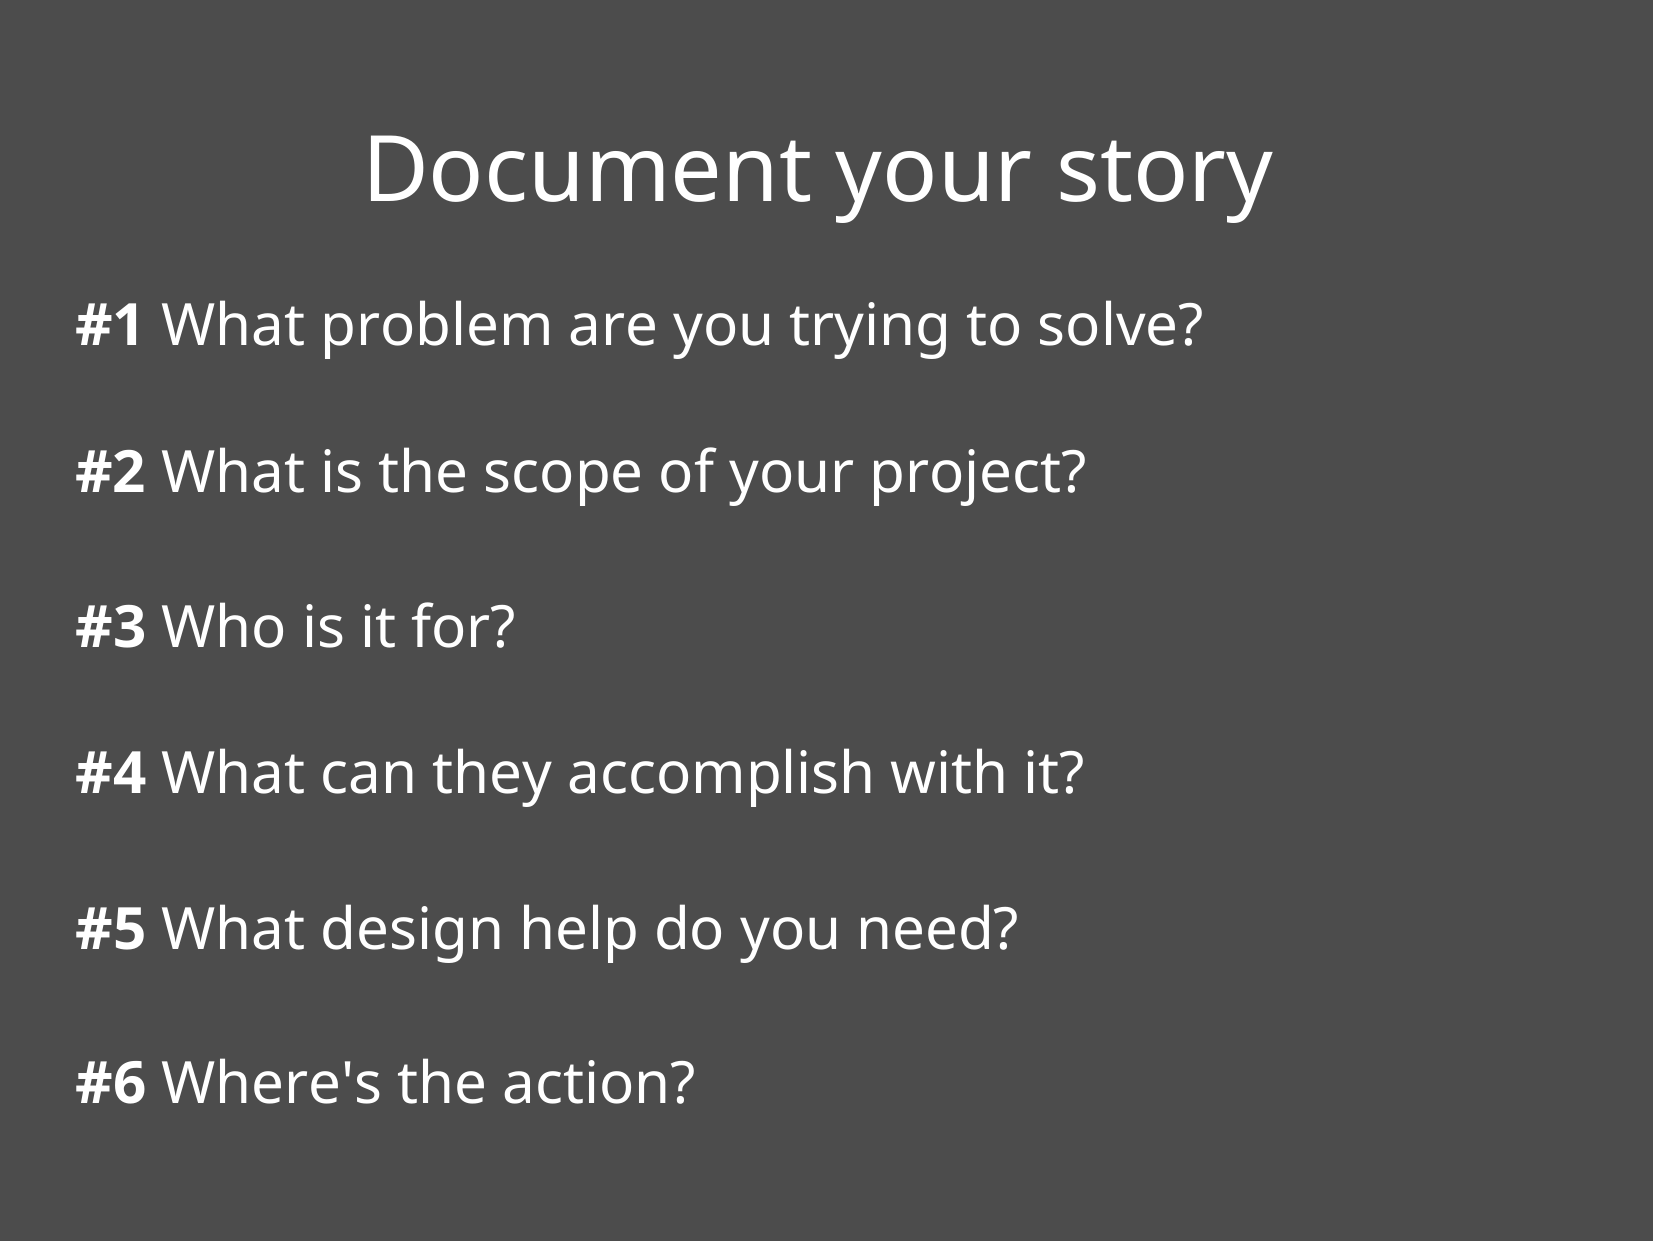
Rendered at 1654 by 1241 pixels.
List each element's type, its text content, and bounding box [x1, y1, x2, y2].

title #1 What problem are you trying to solve? [75, 260, 1562, 397]
title #6 Where's the action? [75, 1014, 1563, 1159]
title #2 What is the scope of your project? [75, 408, 1562, 545]
title Document your story [75, 71, 1562, 260]
title #4 What can they accomplish with it? [75, 697, 1562, 858]
title #3 Who is it for? [75, 570, 1562, 691]
title #5 What design help do you need? [75, 861, 1562, 1006]
